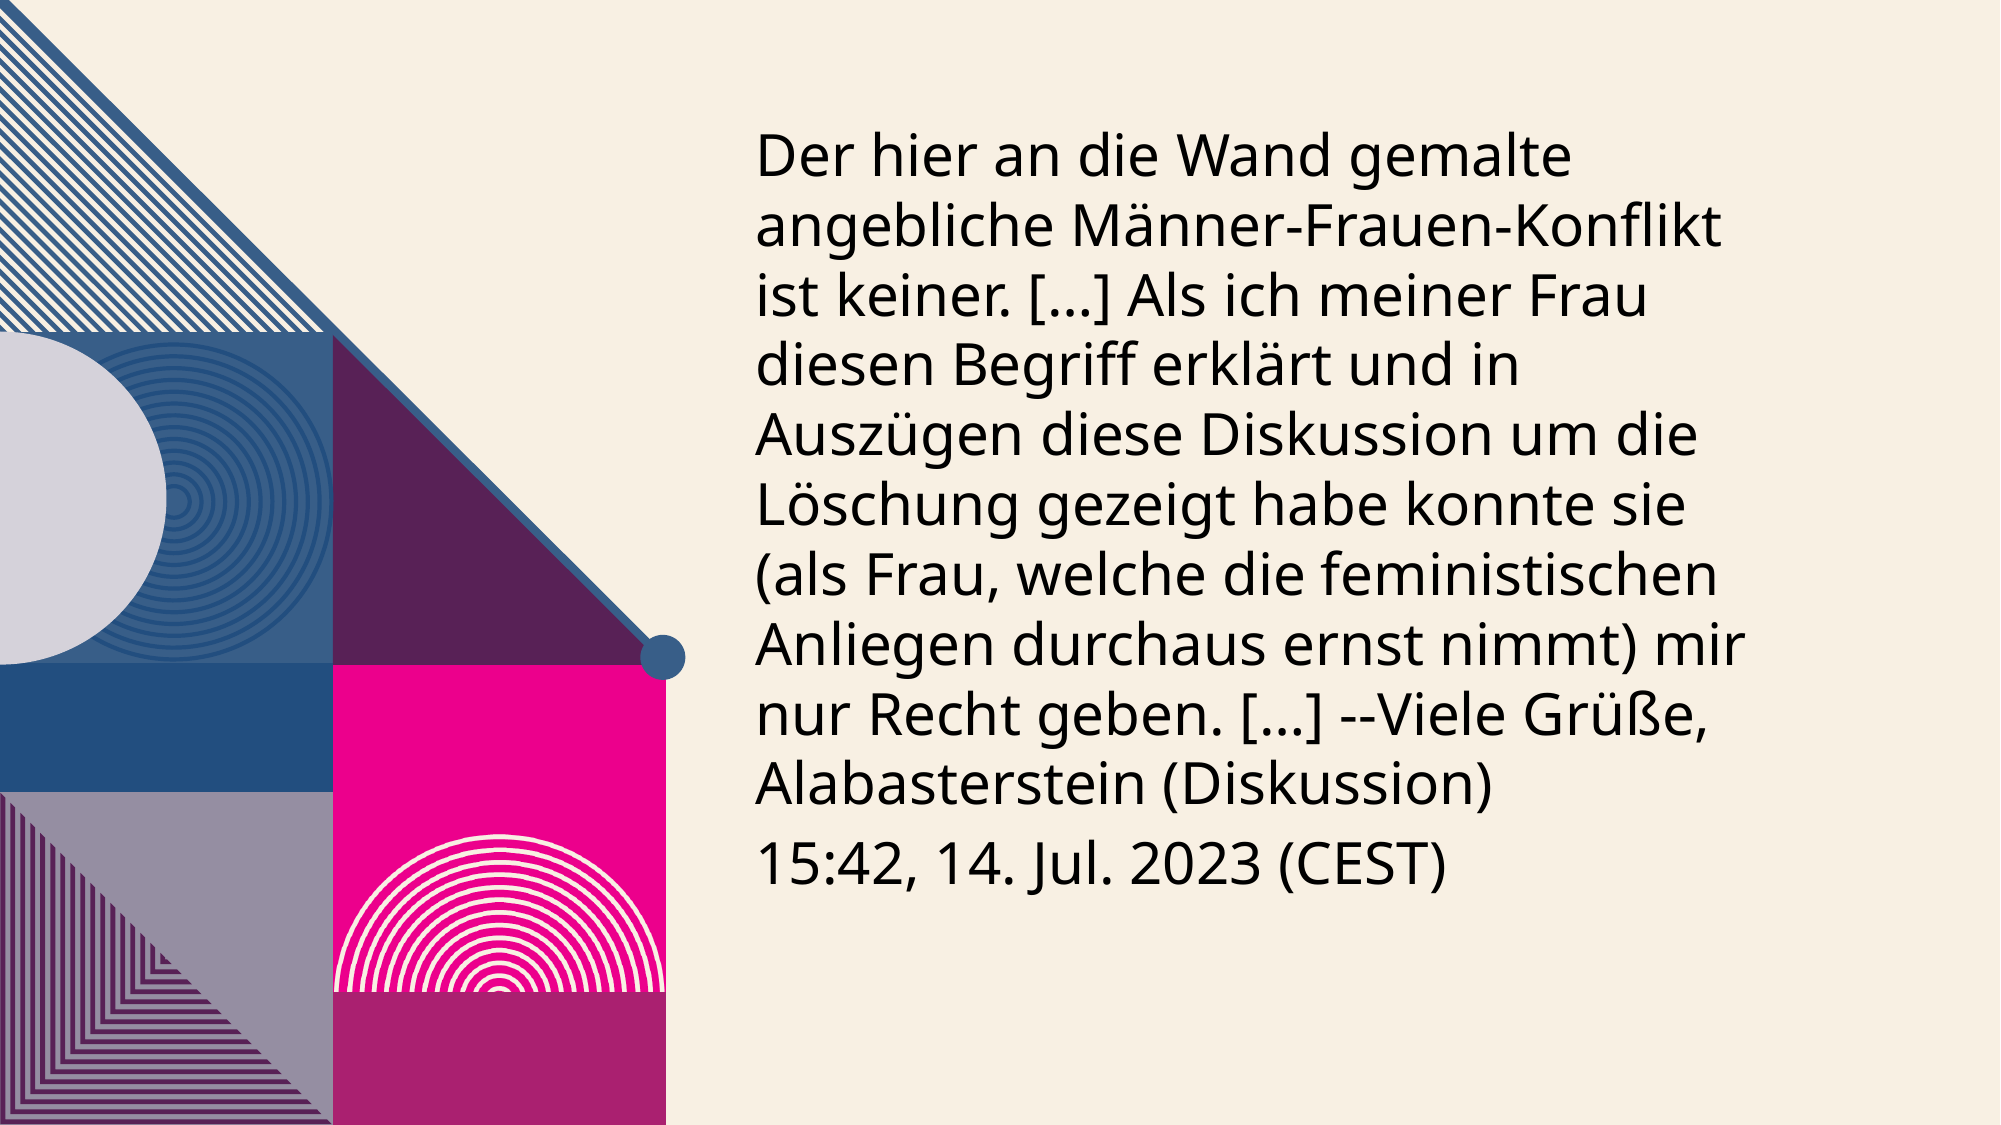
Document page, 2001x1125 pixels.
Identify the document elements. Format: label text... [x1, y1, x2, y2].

list Der hier an die Wand gemalte angebliche Männer-Frauen-Konflikt ist keiner. […] Als ich meiner Frau diesen Begriff erklärt und in Auszügen diese Diskussion um die Löschung gezeigt habe konnte sie (als Frau, welche die feministischen Anliegen durchaus ernst nimmt) mir nur Recht geben. […] --Viele Grüße, Alabasterstein (Diskussion) 15:42, 14. Jul. 2023 (CEST) [740, 110, 1781, 1015]
